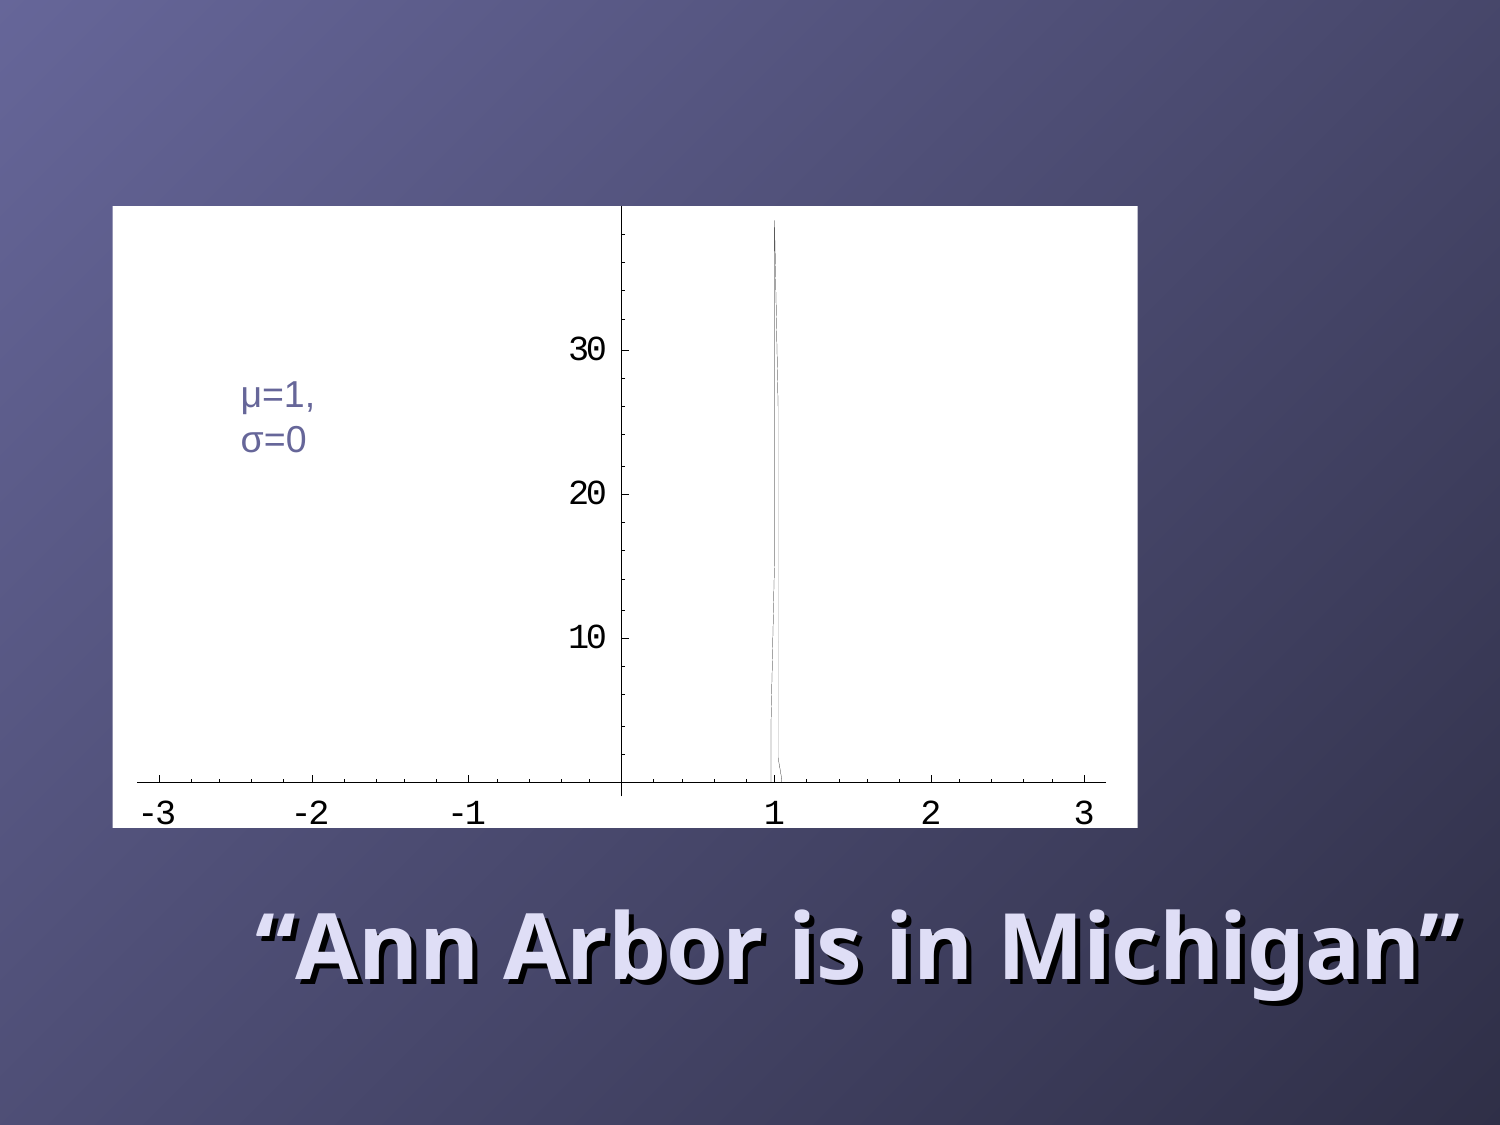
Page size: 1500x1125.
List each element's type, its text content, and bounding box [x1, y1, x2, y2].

picture [112, 206, 1138, 828]
title “Ann Arbor is in Michigan” [0, 849, 1500, 1038]
text_box μ=1, σ=0 [225, 362, 331, 468]
